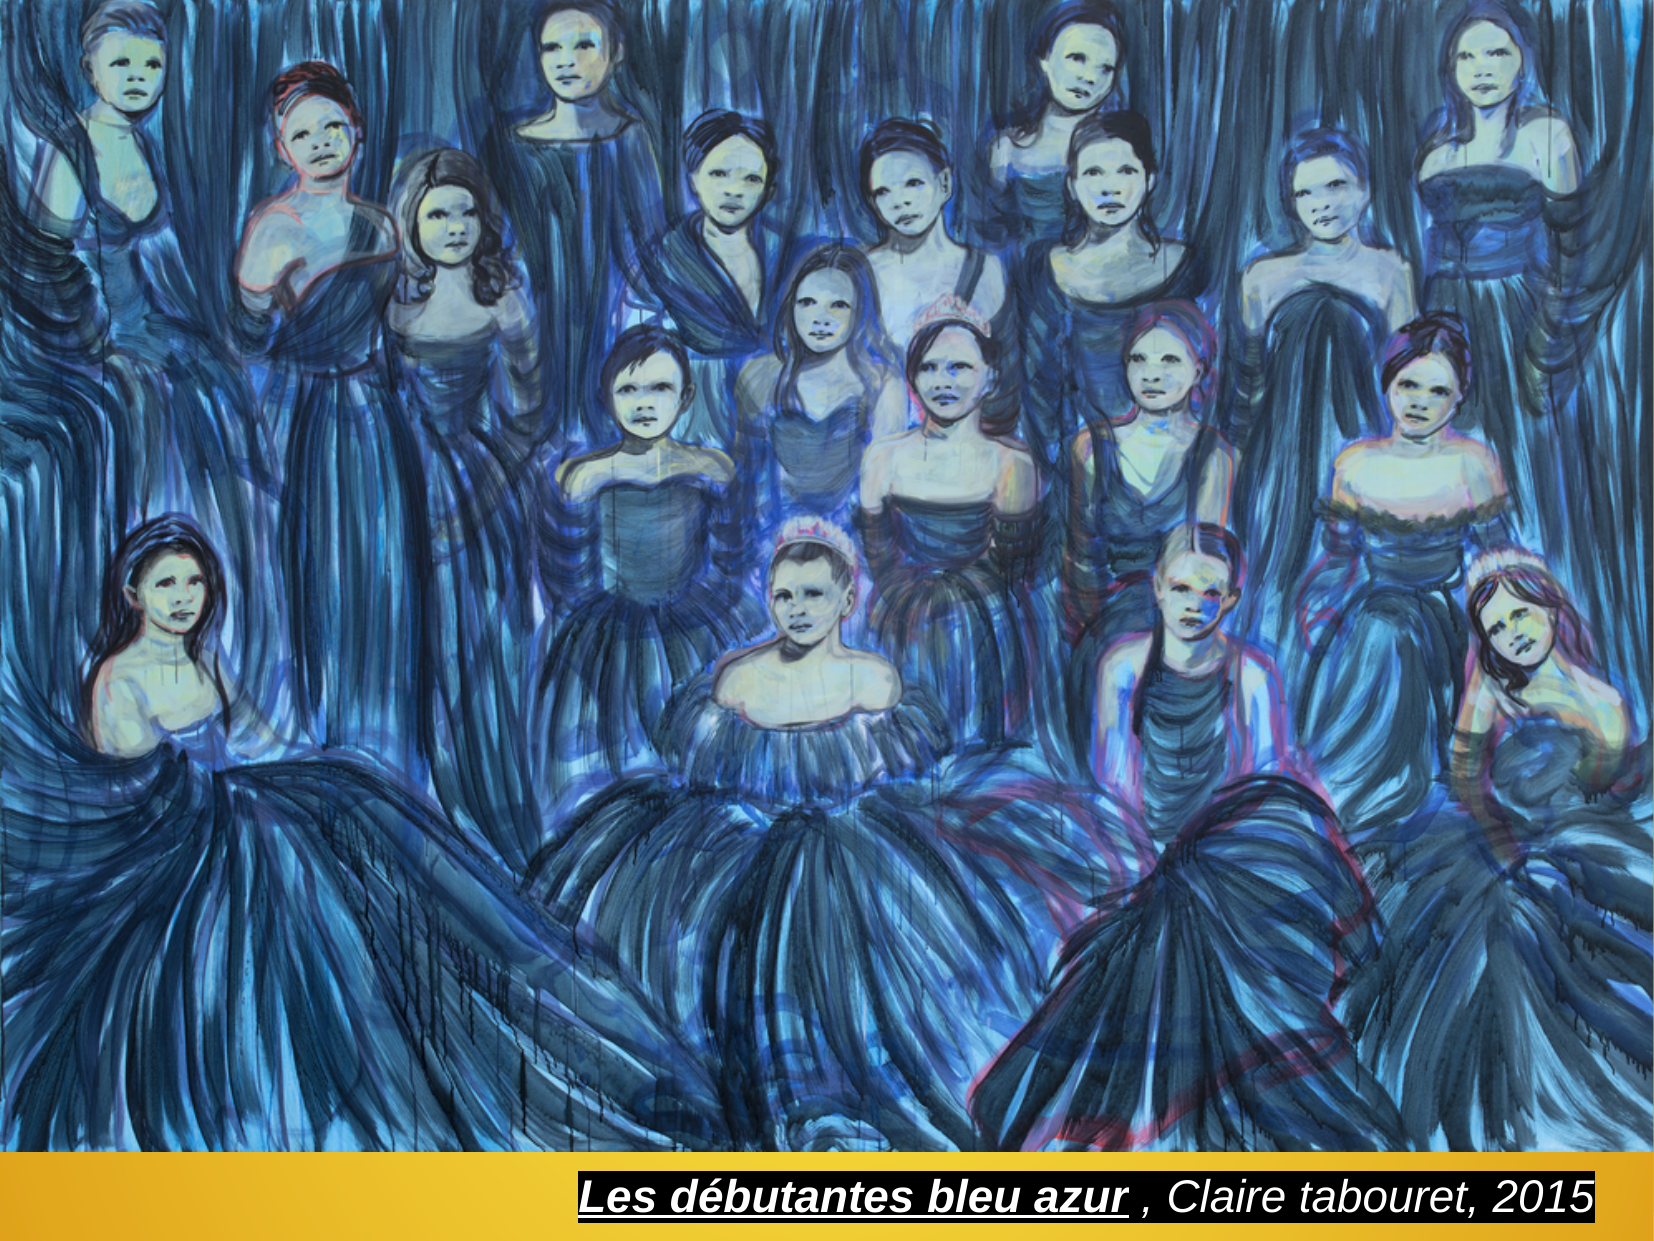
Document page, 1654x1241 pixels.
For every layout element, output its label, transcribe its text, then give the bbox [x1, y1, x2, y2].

picture [0, 0, 1654, 1152]
title Les débutantes bleu azur , Claire tabouret, 2015 [342, 1152, 1654, 1241]
